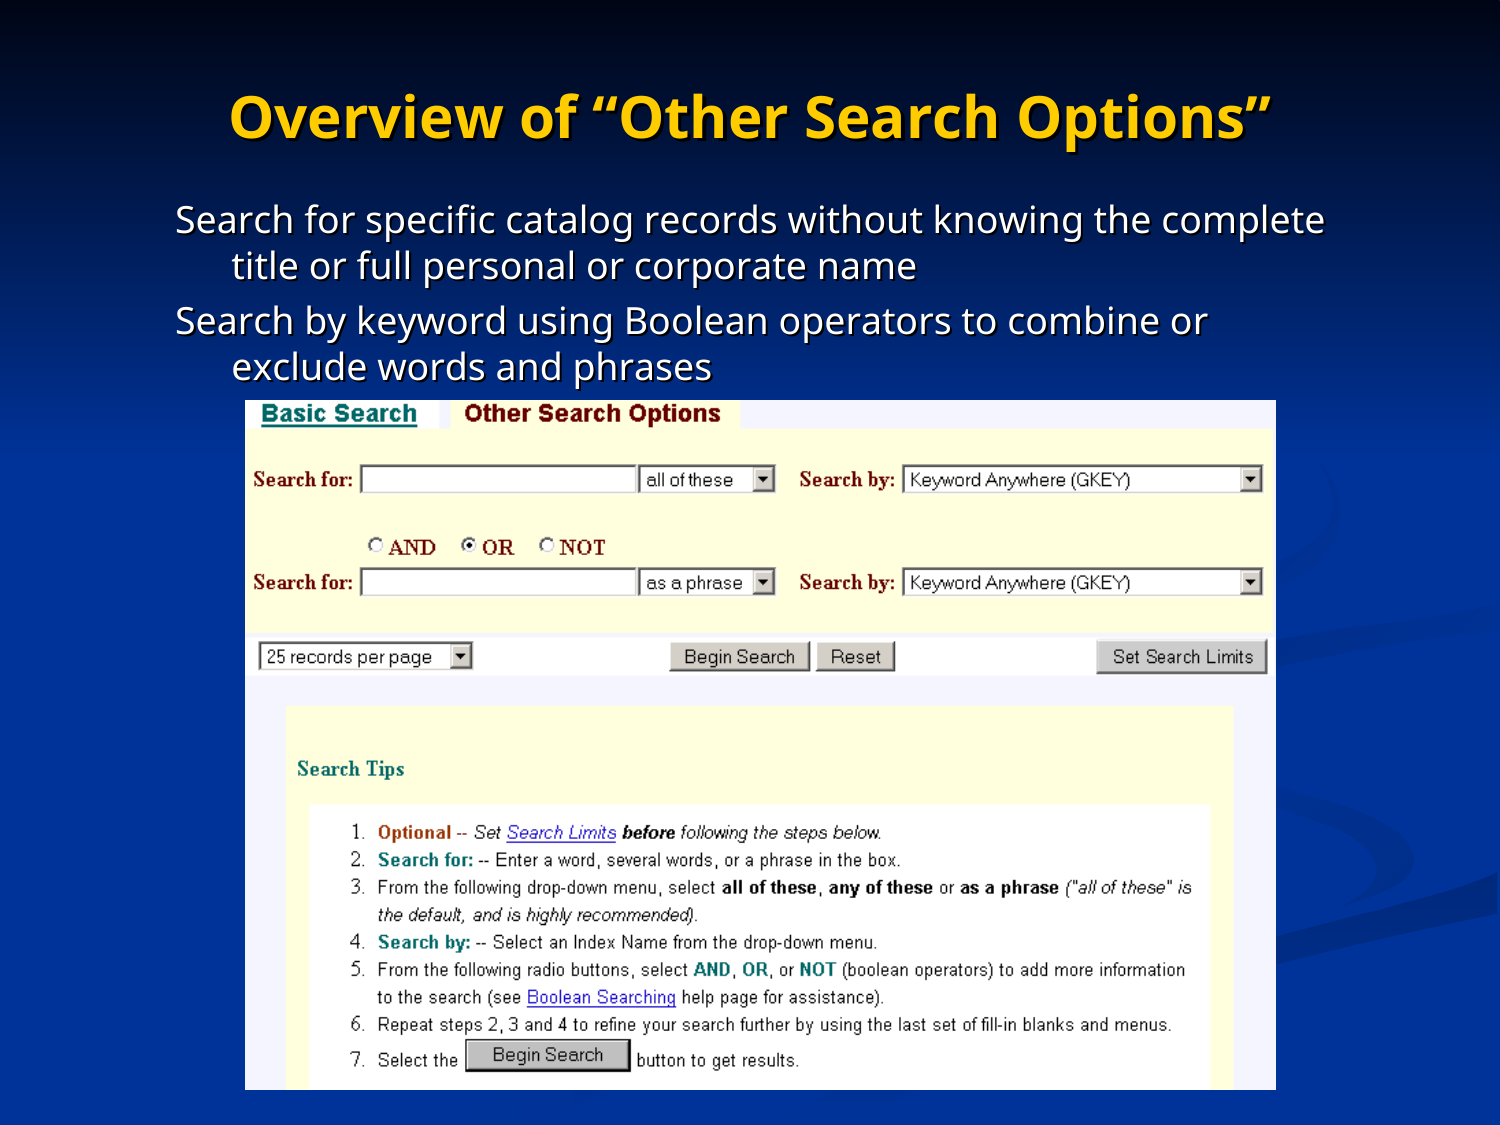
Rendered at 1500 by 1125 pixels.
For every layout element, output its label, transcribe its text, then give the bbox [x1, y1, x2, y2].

chart [245, 401, 1276, 1090]
list Search for specific catalog records without knowing the complete title or full personal or corporate name Search by keyword using Boolean operators to combine or exclude words and phrases [160, 189, 1361, 376]
title Overview of “Other Search Options” [75, 73, 1426, 159]
